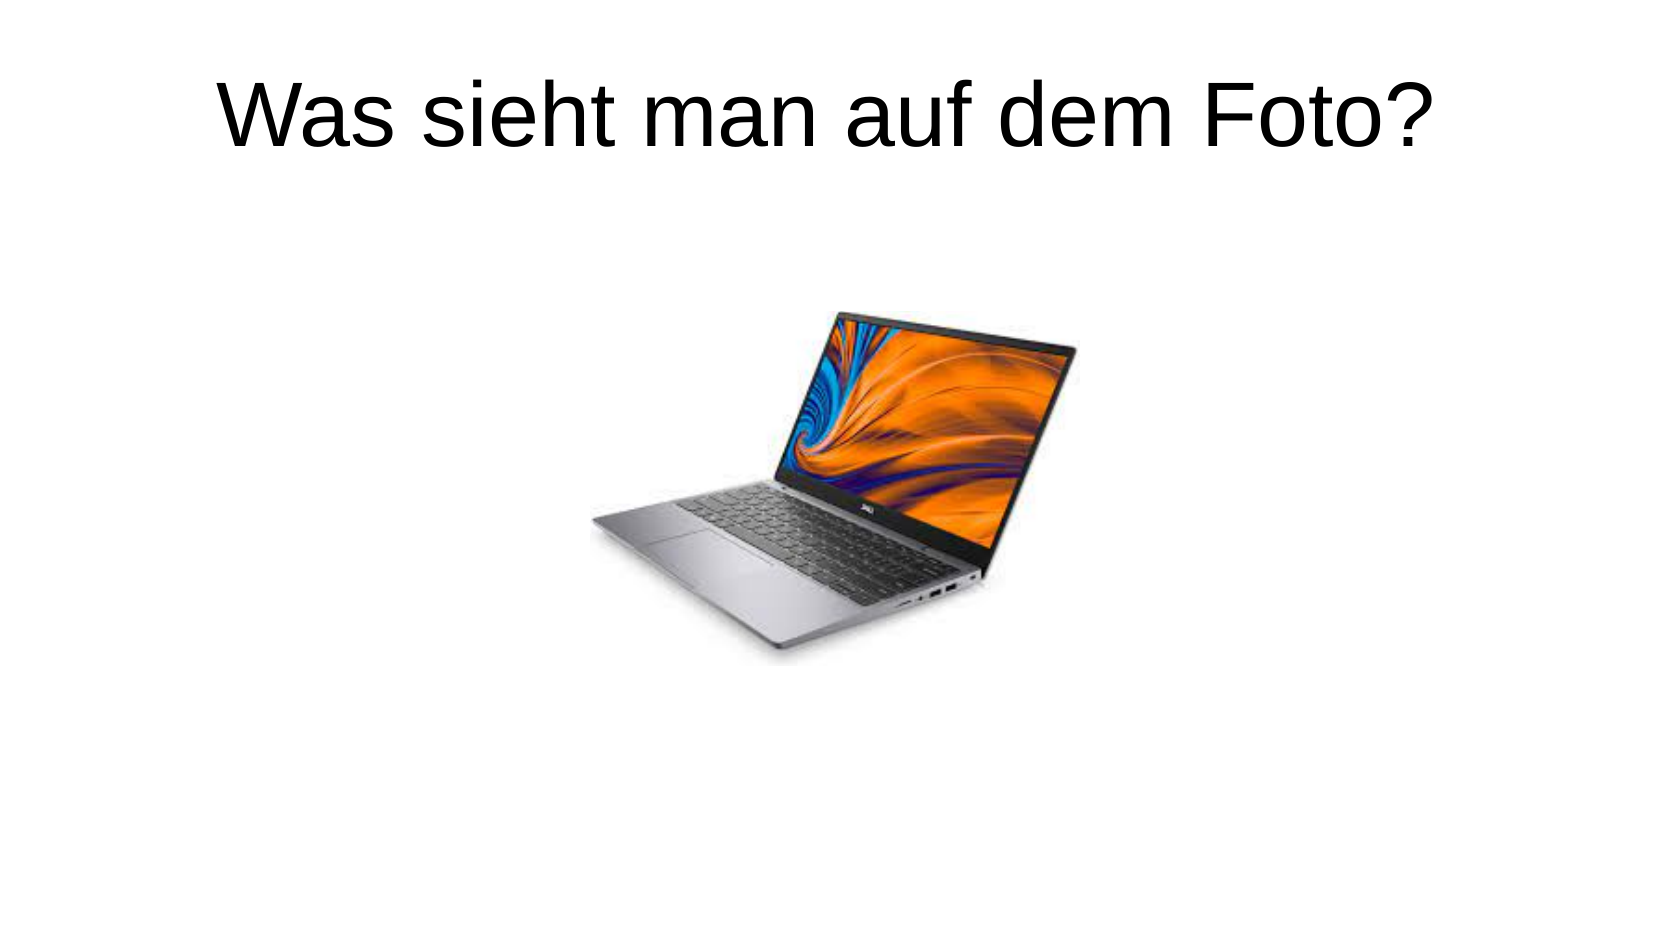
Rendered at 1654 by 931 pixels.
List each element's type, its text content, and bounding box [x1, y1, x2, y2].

picture [590, 311, 1080, 666]
title Was sieht man auf dem Foto? [82, 37, 1571, 193]
